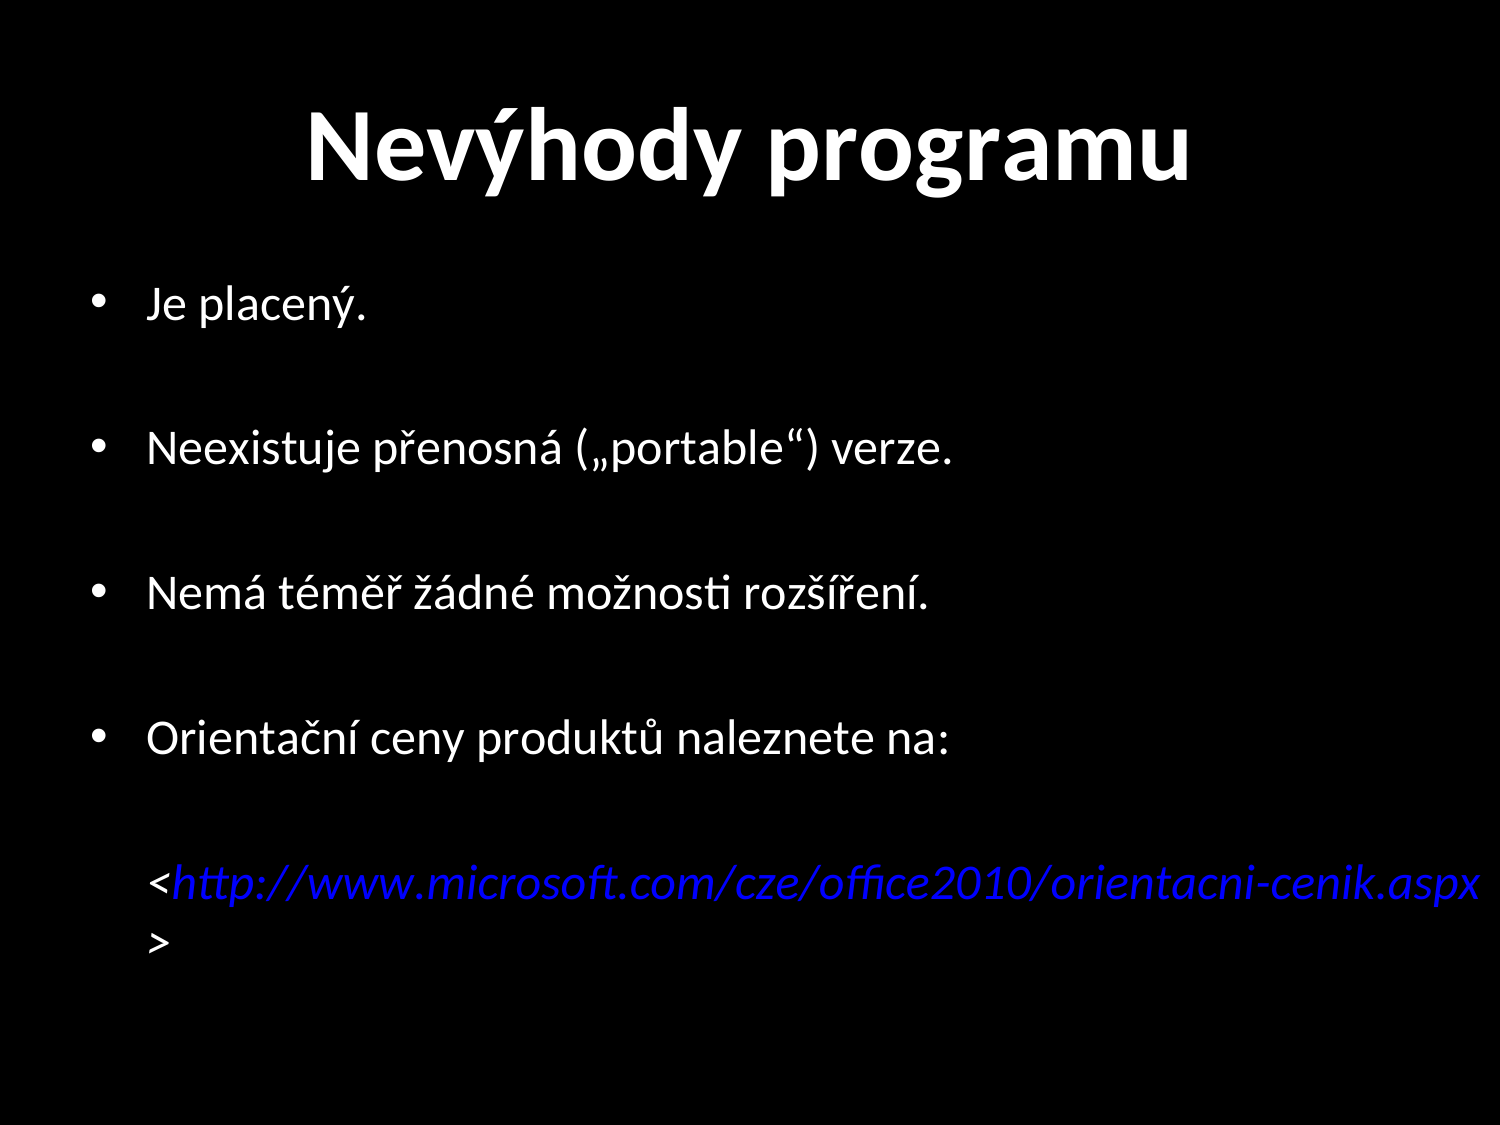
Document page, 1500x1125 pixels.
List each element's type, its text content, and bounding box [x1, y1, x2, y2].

list Je placený. Neexistuje přenosná („portable“) verze. Nemá téměř žádné možnosti rozšíření. Orientační ceny produktů naleznete na: <http://www.microsoft.com/cze/office2010/orientacni-cenik.aspx> [75, 262, 1500, 1125]
title Nevýhody programu [75, 45, 1426, 233]
